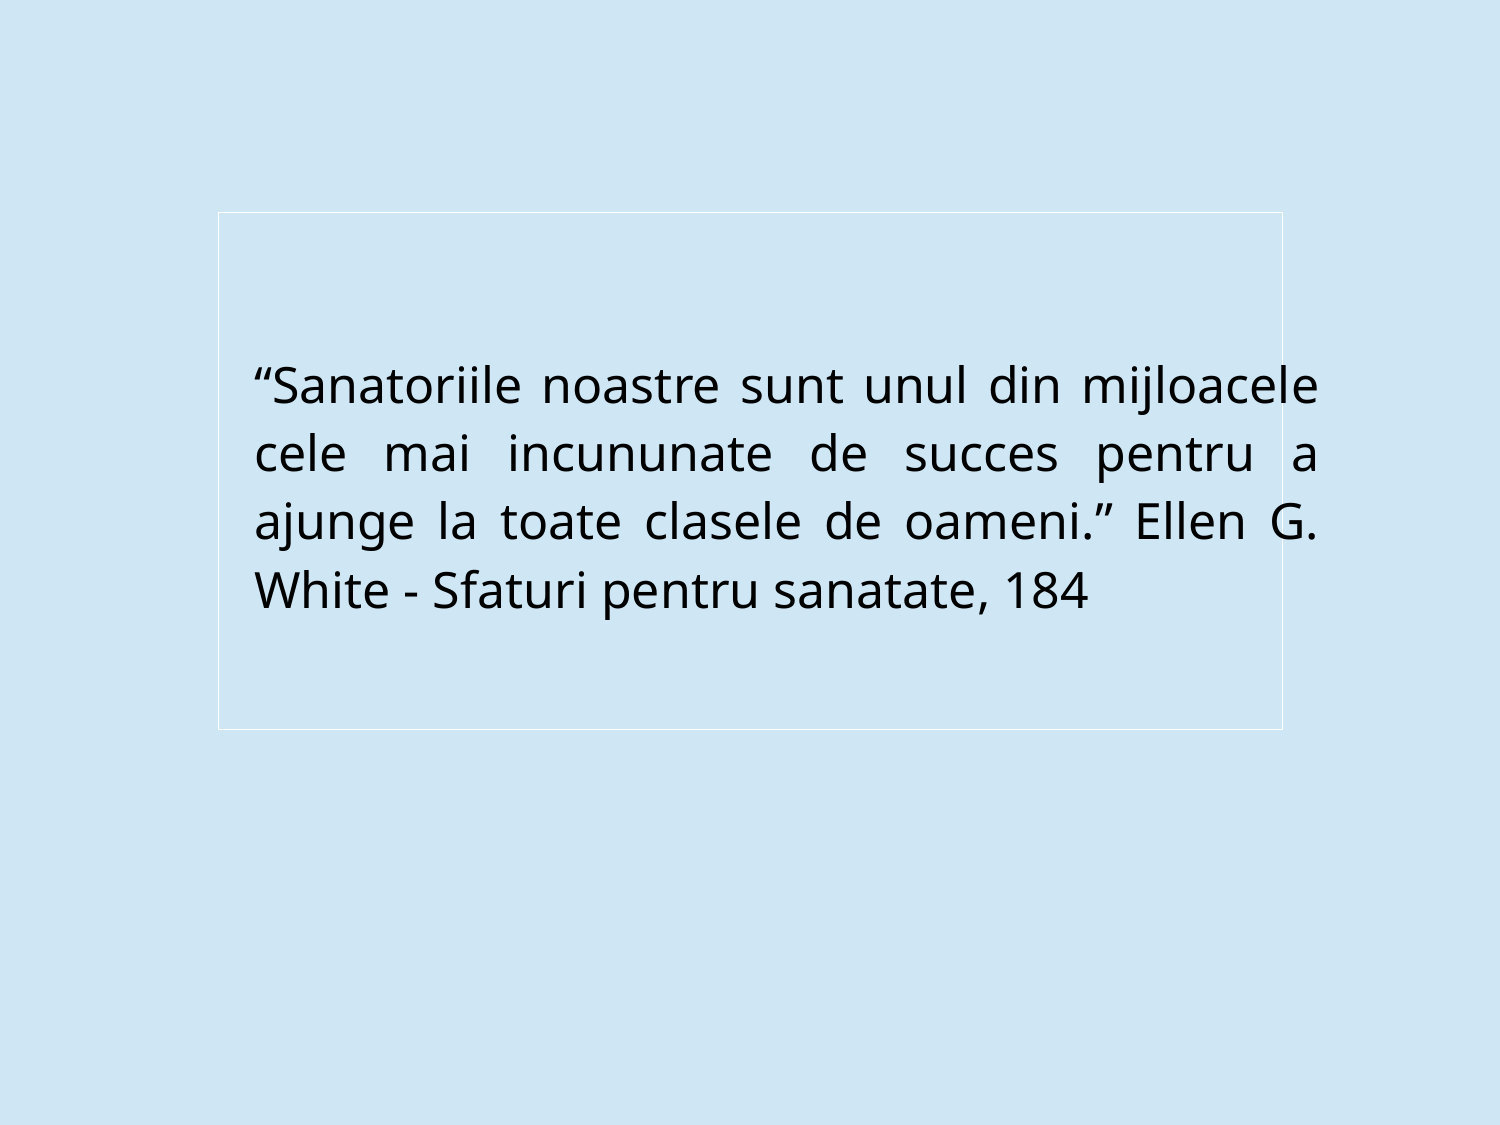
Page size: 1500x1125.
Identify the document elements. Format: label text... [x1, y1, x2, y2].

title “Sanatoriile noastre sunt unul din mijloacele cele mai incununate de succes pentru a ajunge la toate clasele de oameni.” Ellen G. White - Sfaturi pentru sanatate, 184 [254, 340, 1321, 633]
